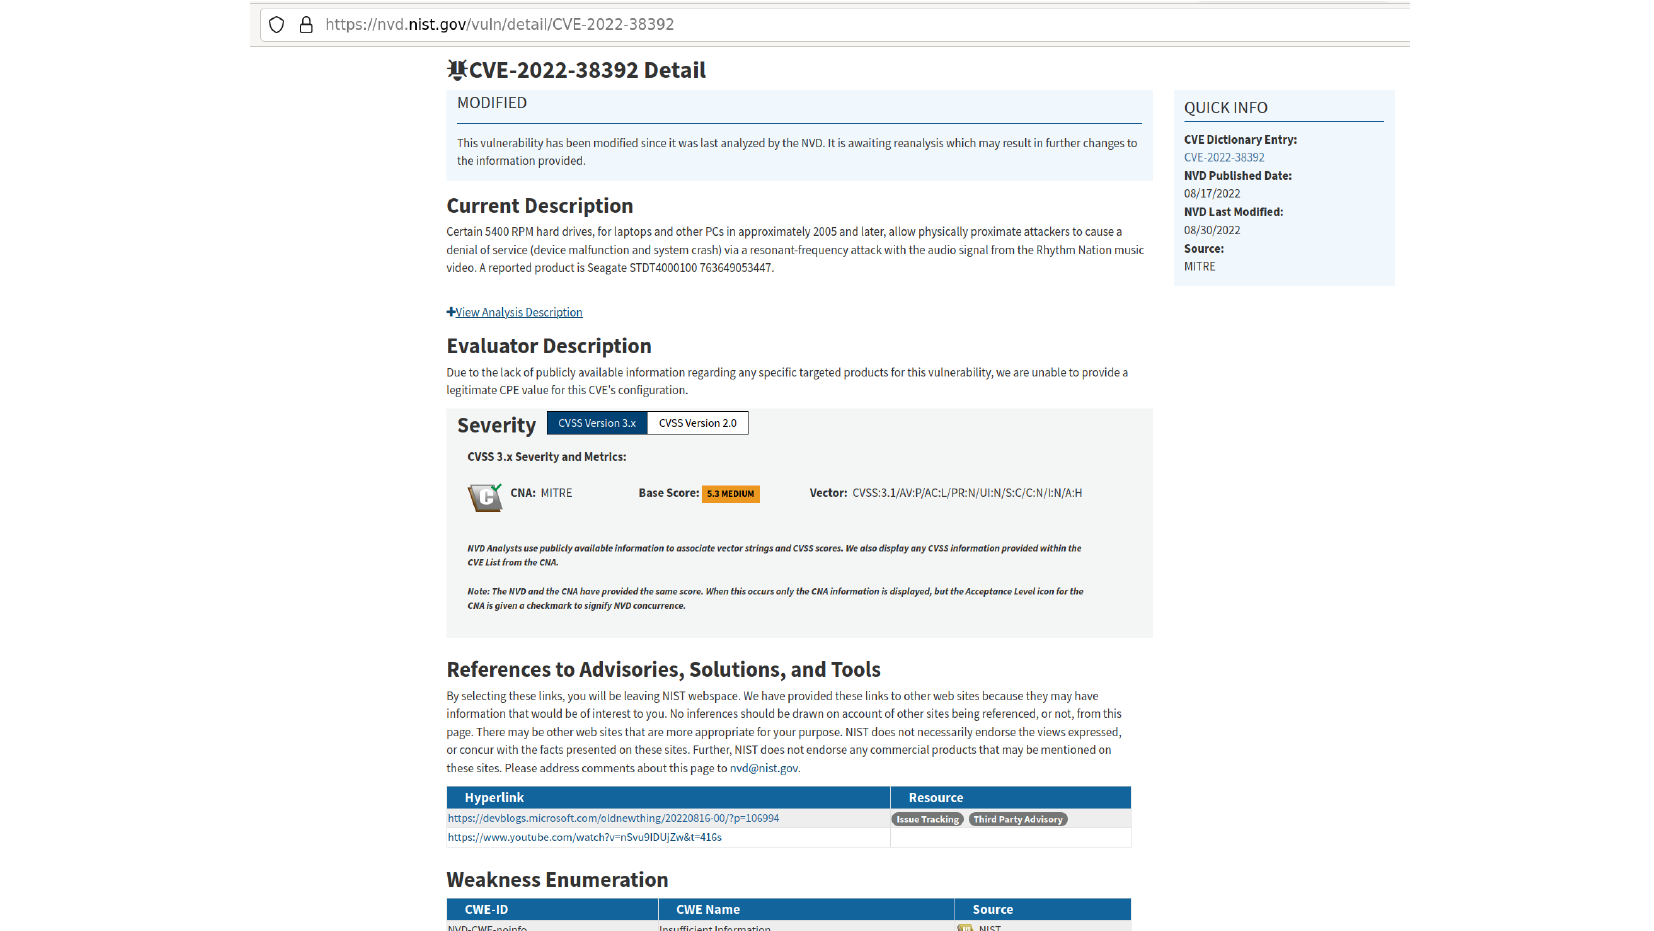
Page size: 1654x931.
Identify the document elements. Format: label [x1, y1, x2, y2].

picture [250, 1, 1410, 931]
